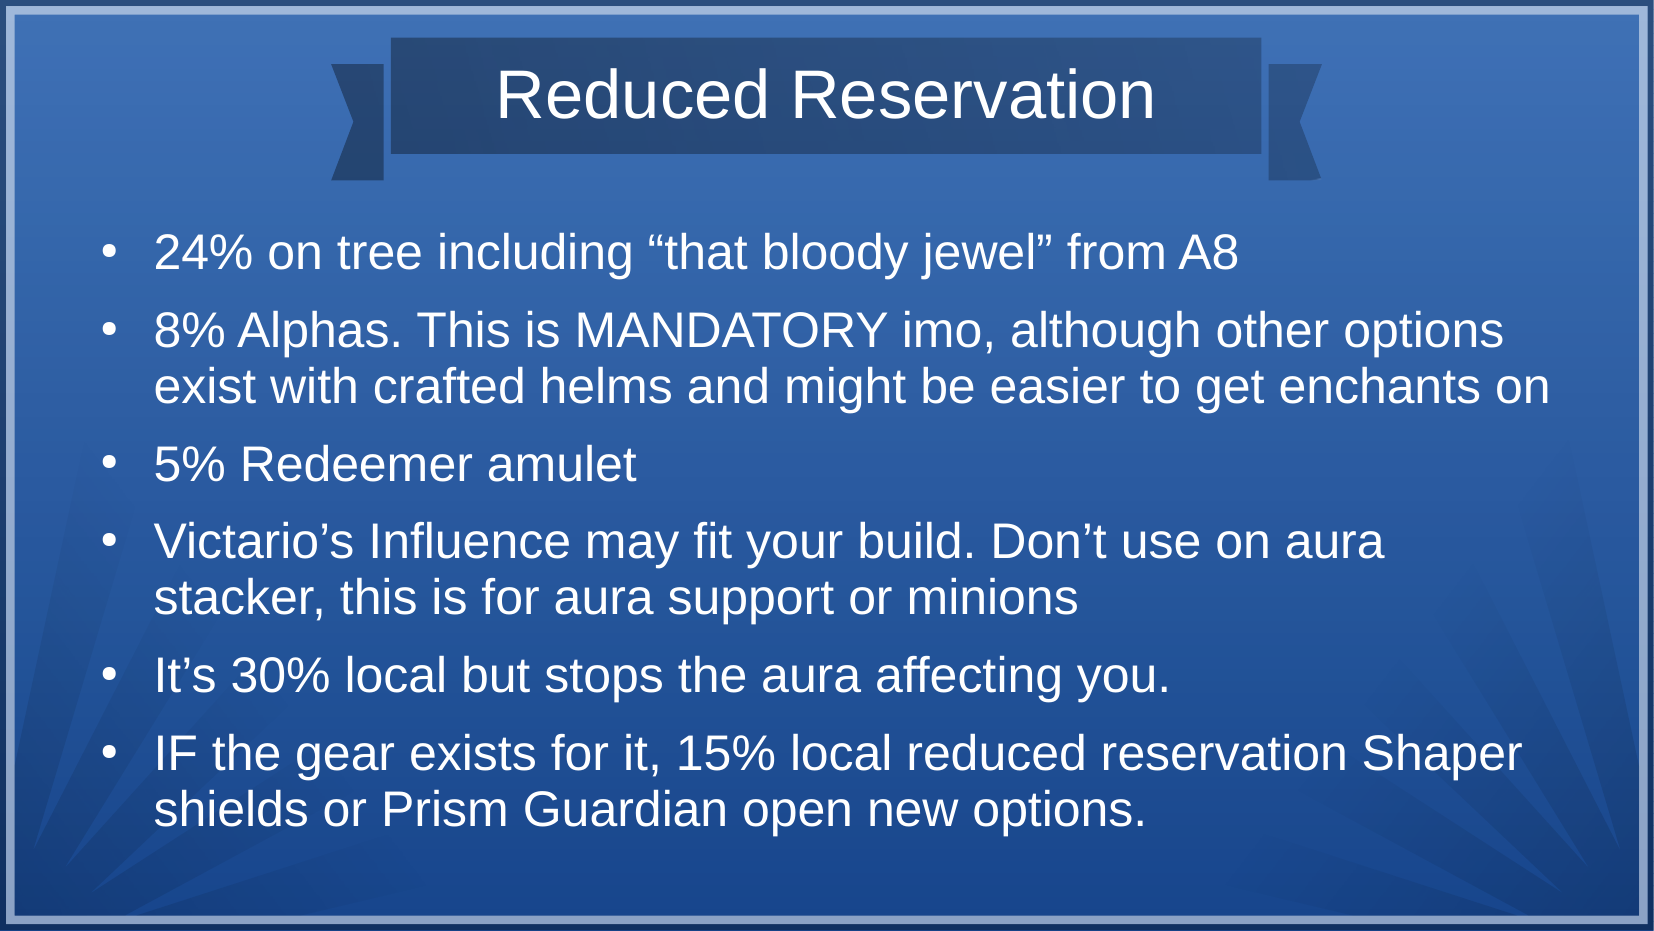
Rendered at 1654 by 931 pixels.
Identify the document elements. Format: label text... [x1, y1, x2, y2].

title Reduced Reservation [389, 35, 1264, 154]
list 24% on tree including “that bloody jewel” from A8 8% Alphas. This is MANDATORY imo, although other options exist with crafted helms and might be easier to get enchants on 5% Redeemer amulet Victario’s Influence may fit your build. Don’t use on aura stacker, this is for aura support or minions It’s 30% local but stops the aura affecting you. IF the gear exists for it, 15% local reduced reservation Shaper shields or Prism Guardian open new options. [82, 224, 1571, 848]
